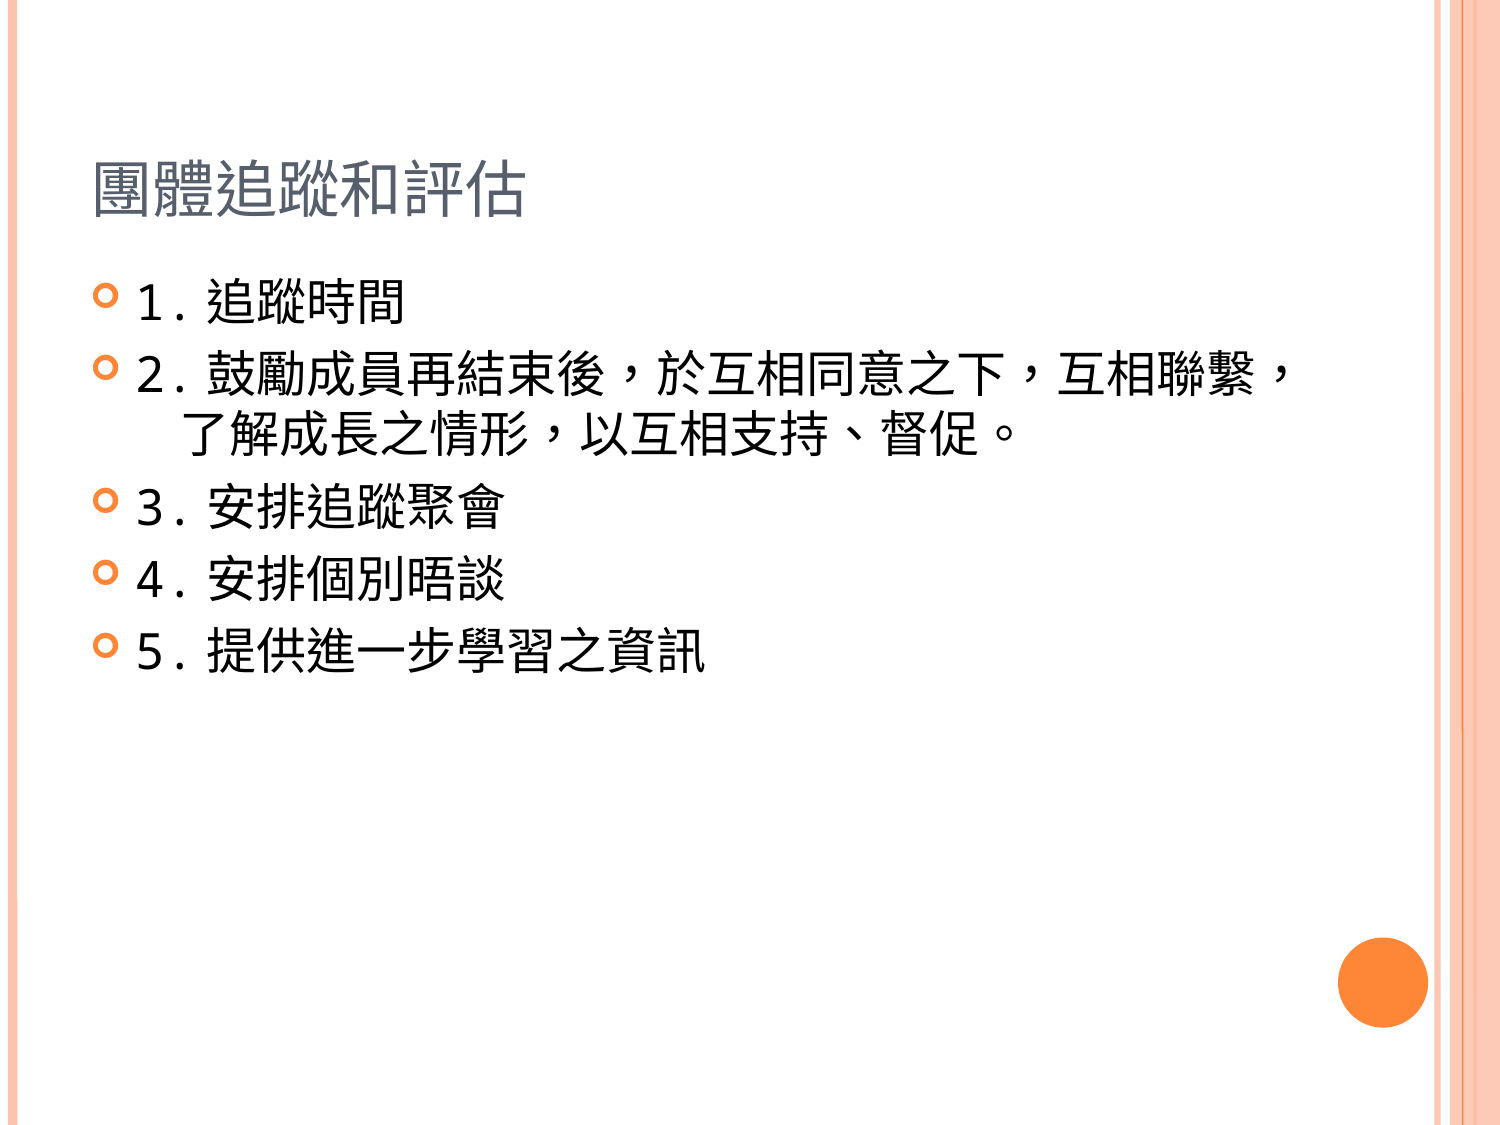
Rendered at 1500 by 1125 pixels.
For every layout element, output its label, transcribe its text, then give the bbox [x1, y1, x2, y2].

list 1.追蹤時間 2.鼓勵成員再結束後，於互相同意之下，互相聯繫，了解成長之情形，以互相支持、督促。 3.安排追蹤聚會 4.安排個別晤談 5.提供進一步學習之資訊 [75, 262, 1300, 1062]
title 團體追蹤和評估 [75, 45, 1300, 233]
